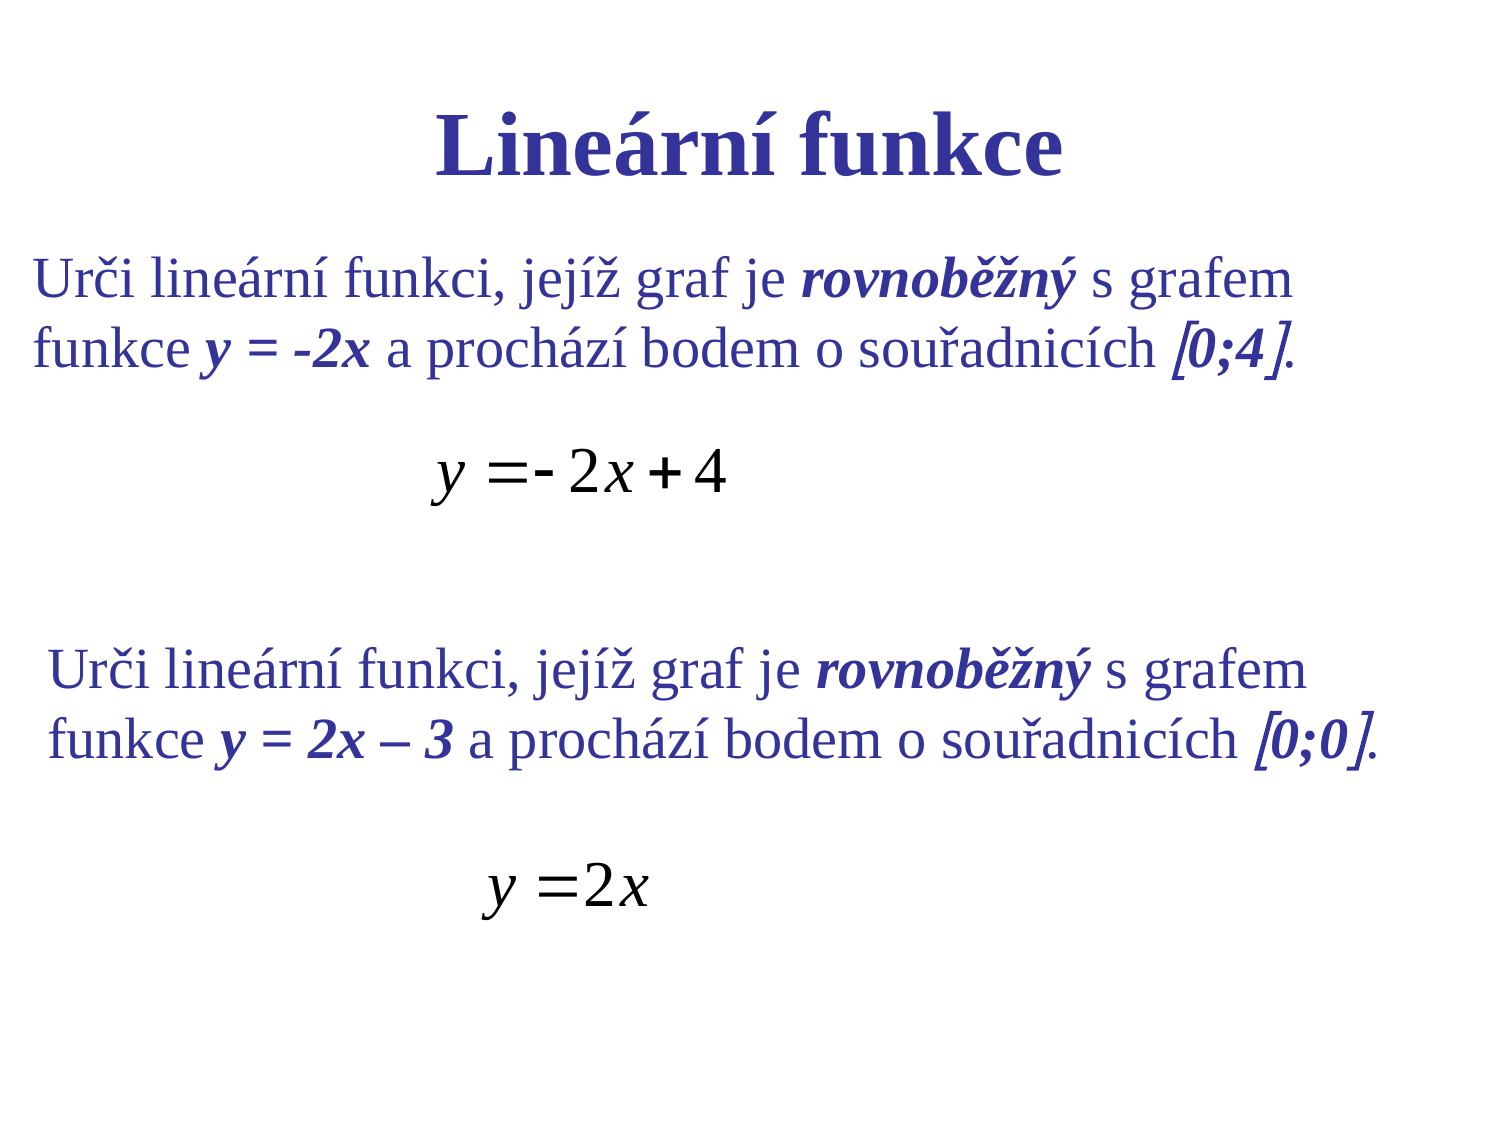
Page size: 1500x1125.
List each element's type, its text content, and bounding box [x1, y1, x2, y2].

text_box Urči lineární funkci, jejíž graf je rovnoběžný s grafem funkce y = 2x – 3 a prochází bodem o souřadnicích 0;0. [32, 622, 1395, 778]
text_box Urči lineární funkci, jejíž graf je rovnoběžný s grafem funkce y = -2x a prochází bodem o souřadnicích 0;4. [17, 231, 1323, 388]
chart [471, 846, 662, 934]
chart [420, 432, 736, 520]
text_box Lineární funkce [75, 45, 1426, 233]
